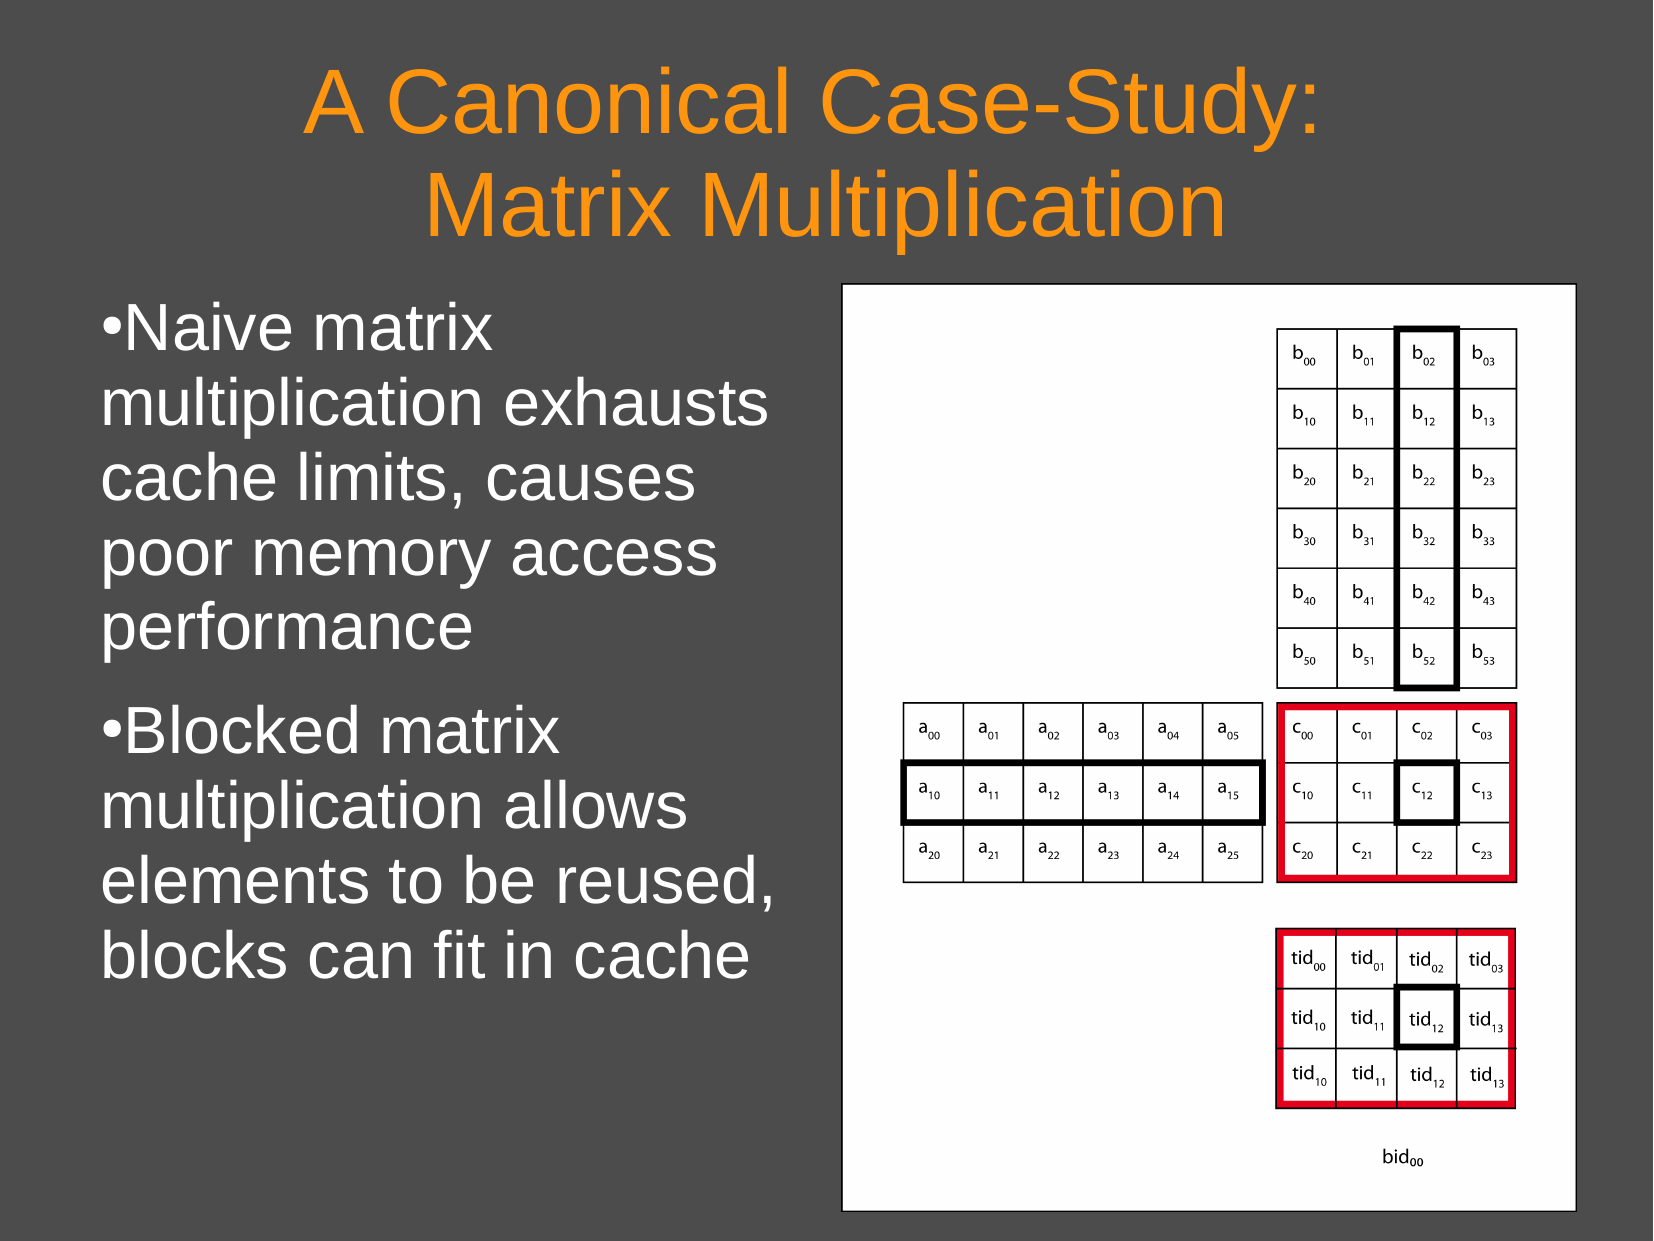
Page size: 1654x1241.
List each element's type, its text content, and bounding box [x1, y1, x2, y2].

title A Canonical Case-Study: Matrix Multiplication [82, 49, 1571, 257]
picture [841, 283, 1577, 1212]
list Naive matrix multiplication exhausts cache limits, causes poor memory access performance Blocked matrix multiplication allows elements to be reused, blocks can fit in cache [82, 290, 841, 1212]
